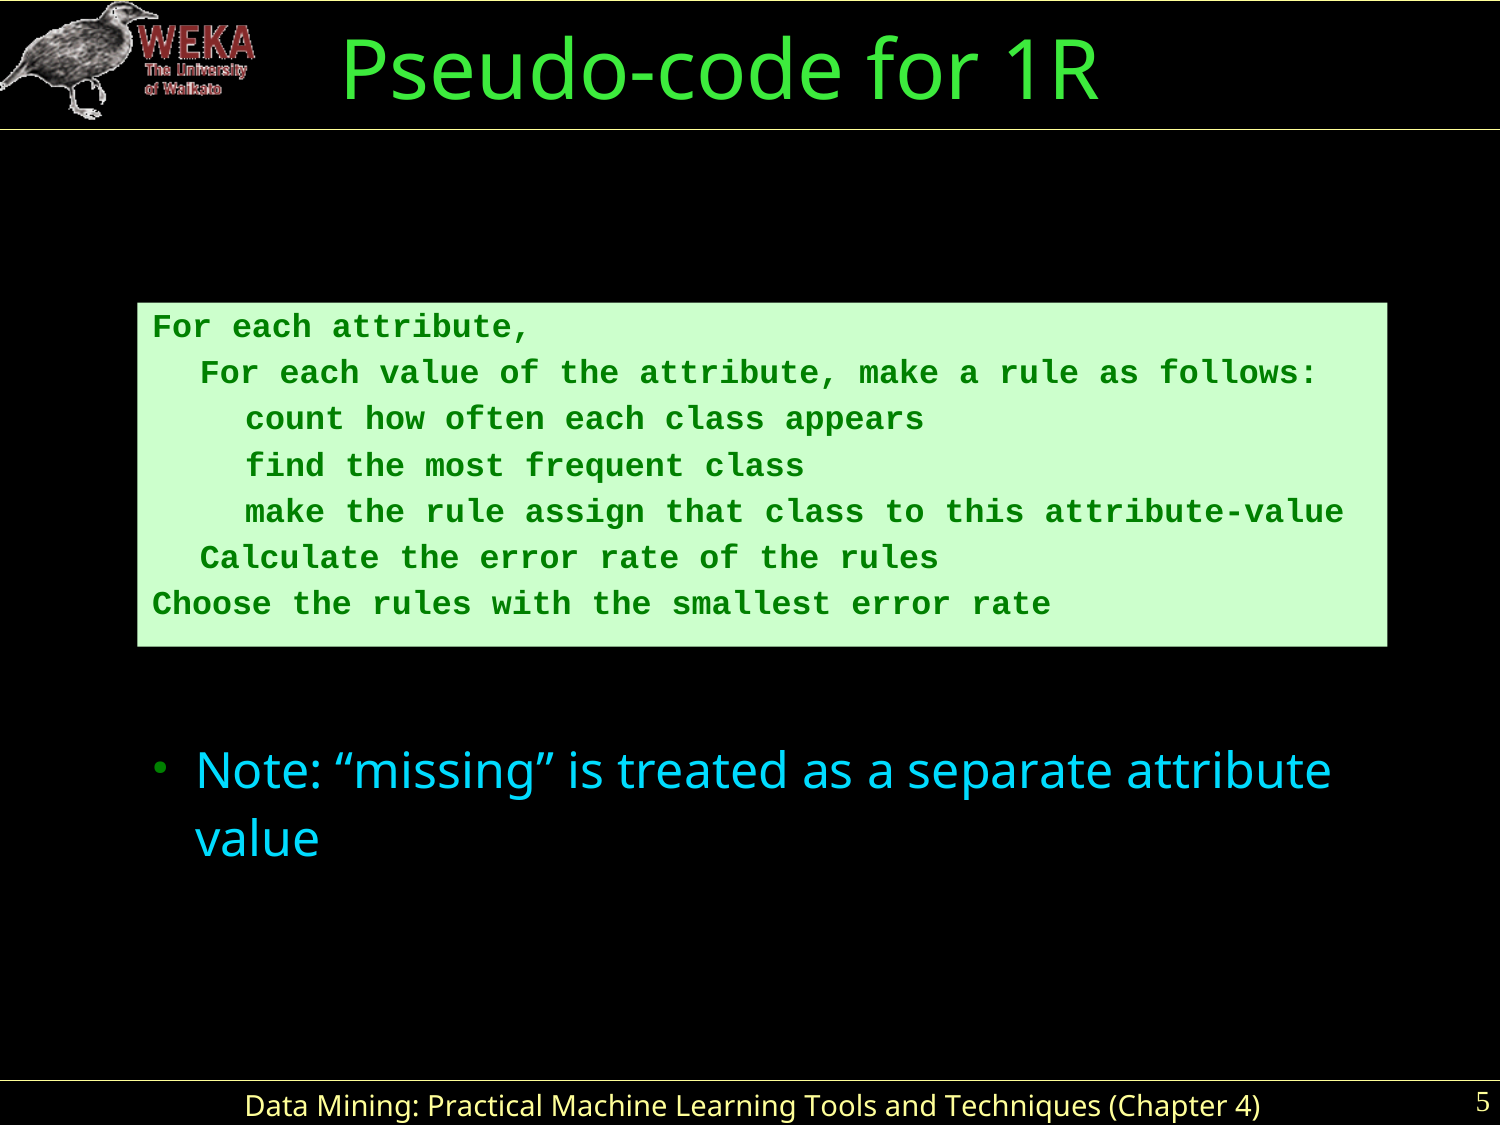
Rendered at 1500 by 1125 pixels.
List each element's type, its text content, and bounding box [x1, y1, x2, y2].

text_box Note: “missing” is treated as a separate attribute value [137, 727, 1375, 913]
title Pseudo-code for 1R [324, 0, 1500, 148]
picture [0, 1, 266, 129]
text_box For each attribute, For each value of the attribute, make a rule as follows: count how often each class appears find the most frequent class make the rule assign that class to this attribute-value Calculate the error rate of the rules Choose the rules with the smallest error rate [137, 302, 1388, 647]
